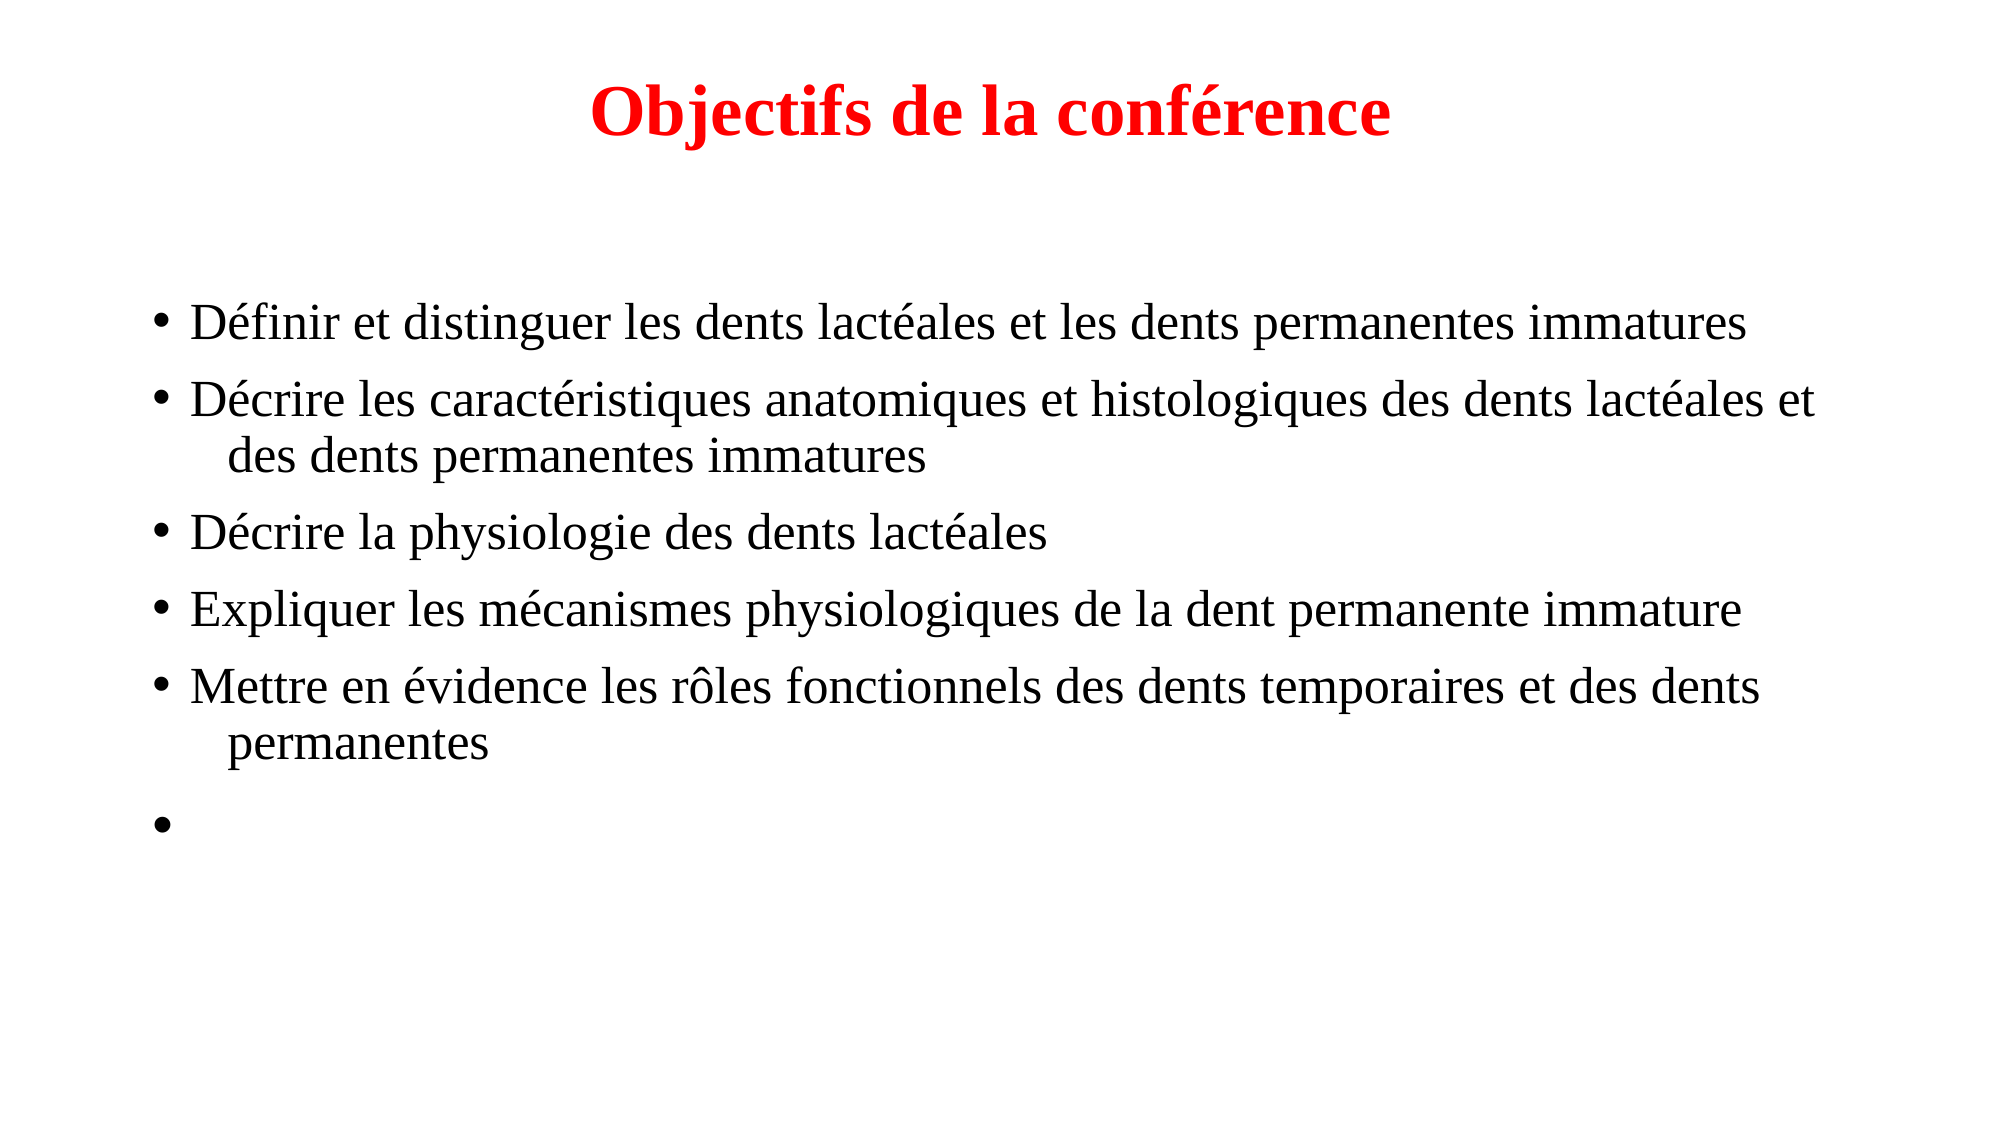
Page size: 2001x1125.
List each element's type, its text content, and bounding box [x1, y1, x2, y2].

title Objectifs de la conférence [137, 2, 1863, 221]
list Définir et distinguer les dents lactéales et les dents permanentes immatures Décrire les caractéristiques anatomiques et histologiques des dents lactéales et des dents permanentes immatures Décrire la physiologie des dents lactéales Expliquer les mécanismes physiologiques de la dent permanente immature Mettre en évidence les rôles fonctionnels des dents temporaires et des dents permanentes [137, 286, 1863, 1001]
